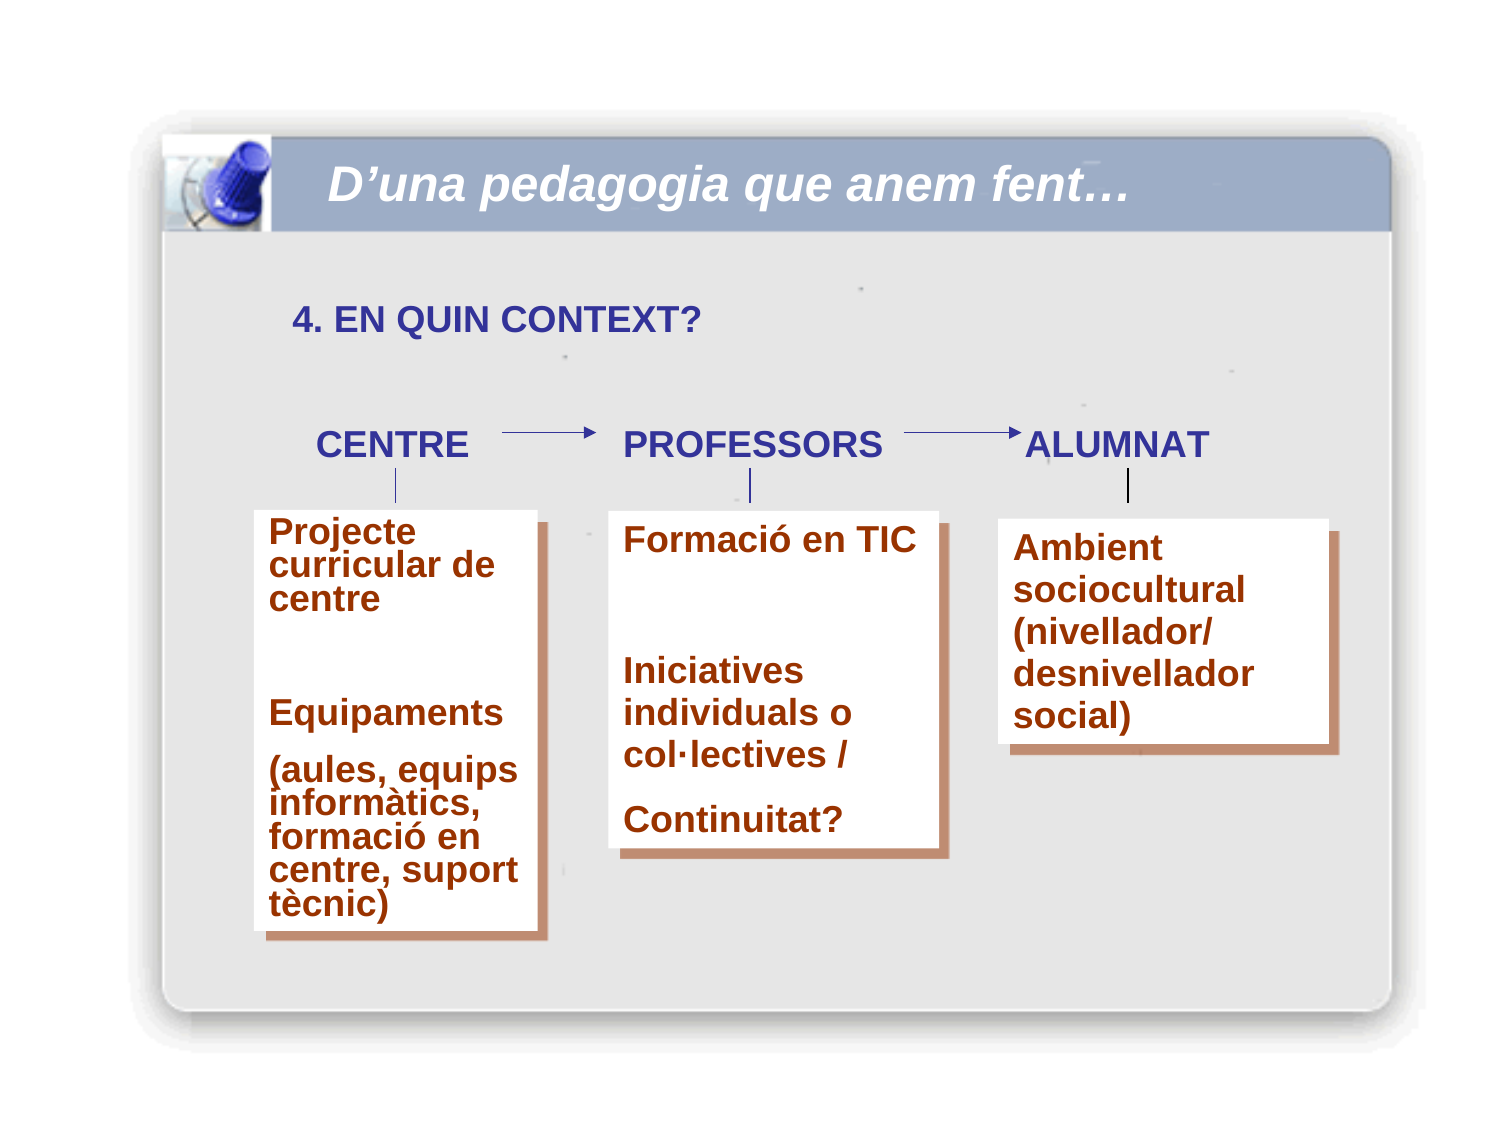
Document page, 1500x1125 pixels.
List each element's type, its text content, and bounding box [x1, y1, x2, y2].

text_box PROFESSORS [608, 415, 928, 473]
picture [112, 101, 1453, 1056]
text_box Ambient sociocultural (nivellador/ desnivellador social) [998, 518, 1329, 744]
text_box Formació en TIC Iniciatives individuals o col·lectives / Continuitat? [608, 510, 940, 849]
text_box Projecte curricular de centre Equipaments (aules, equips informàtics, formació en centre, suport tècnic) [253, 509, 538, 931]
text_box 4. EN QUIN CONTEXT? [277, 290, 1270, 349]
text_box D’una pedagogia que anem fent… [312, 148, 1365, 221]
text_box ALUMNAT [1009, 415, 1235, 473]
text_box CENTRE [301, 415, 526, 473]
